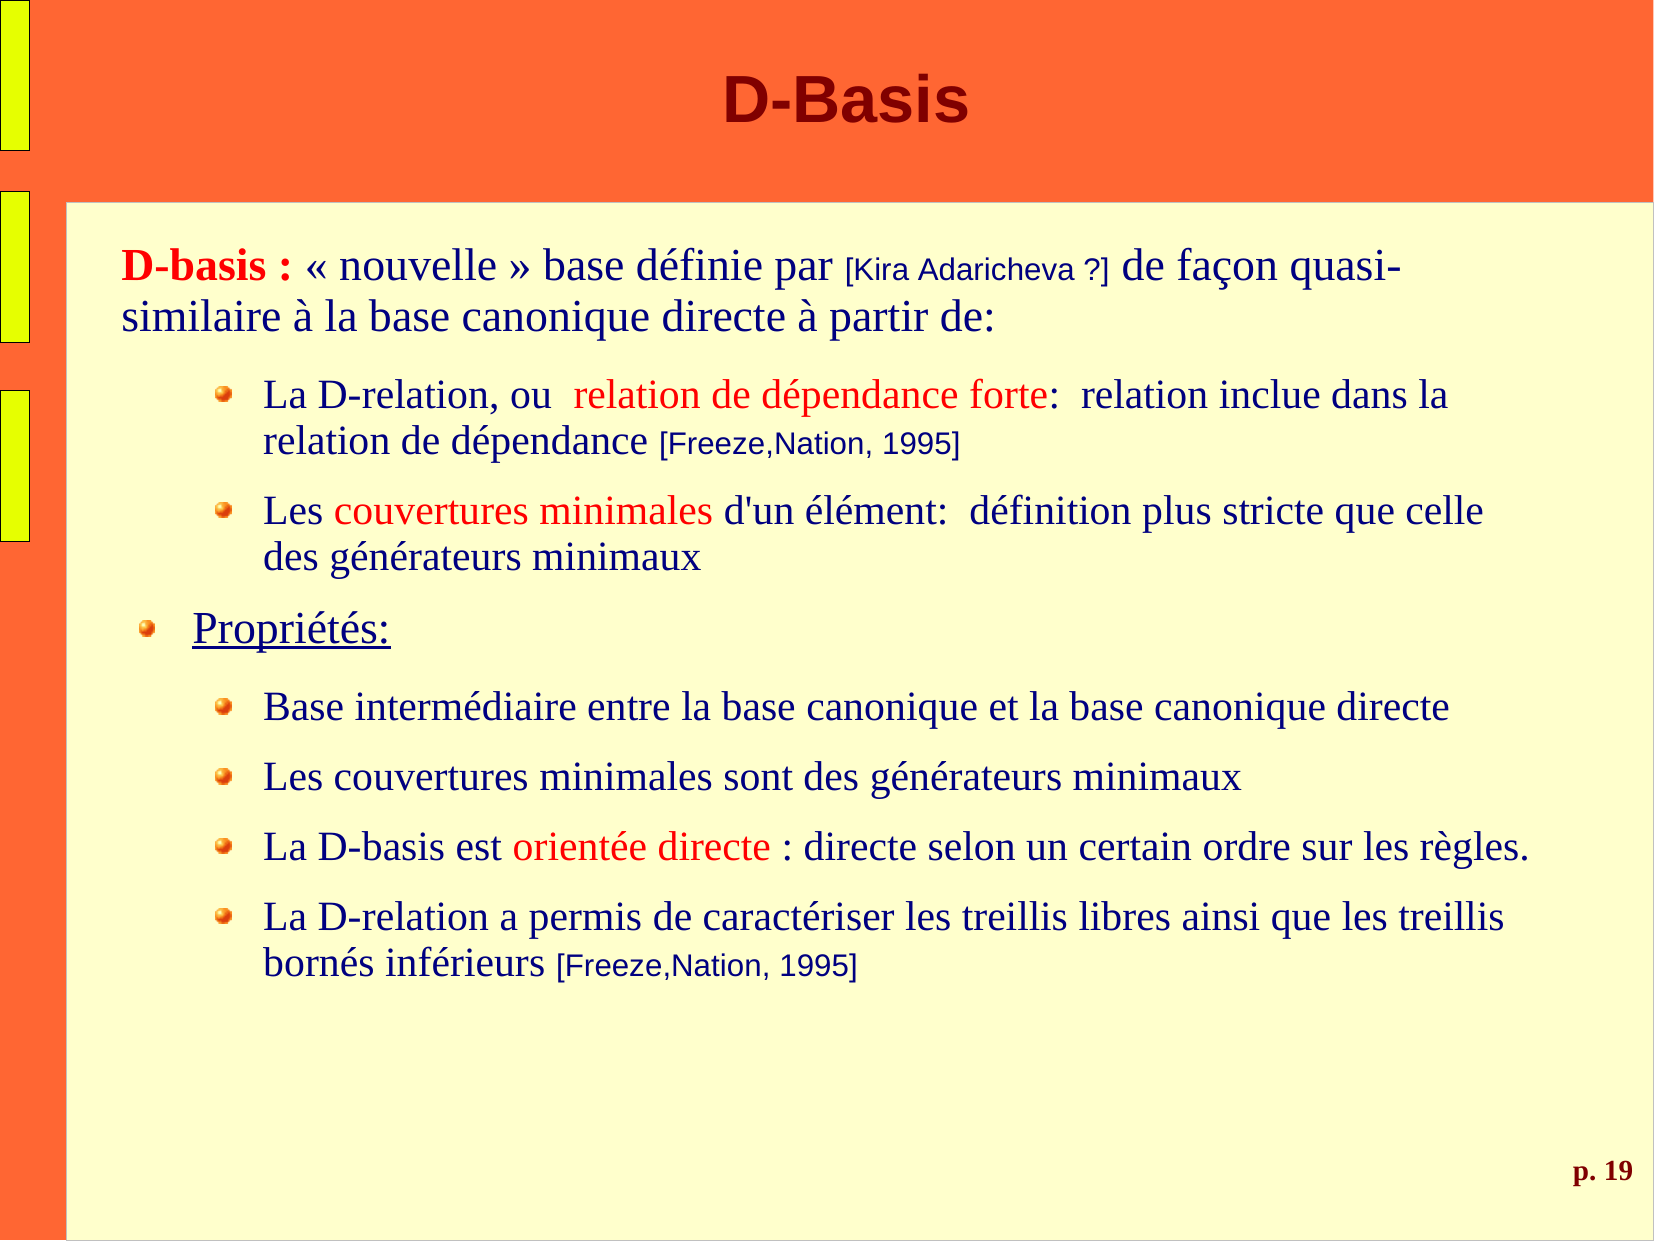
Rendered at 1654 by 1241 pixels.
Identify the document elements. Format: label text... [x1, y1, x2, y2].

list D-basis : « nouvelle » base définie par [Kira Adaricheva ?] de façon quasi-similaire à la base canonique directe à partir de: La D-relation, ou relation de dépendance forte: relation inclue dans la relation de dépendance [Freeze,Nation, 1995] Les couvertures minimales d'un élément: définition plus stricte que celle des générateurs minimaux Propriétés: Base intermédiaire entre la base canonique et la base canonique directe Les couvertures minimales sont des générateurs minimaux La D-basis est orientée directe : directe selon un certain ordre sur les règles. La D-relation a permis de caractériser les treillis libres ainsi que les treillis bornés inférieurs [Freeze,Nation, 1995] [121, 239, 1534, 1127]
title D-Basis [98, 34, 1594, 166]
